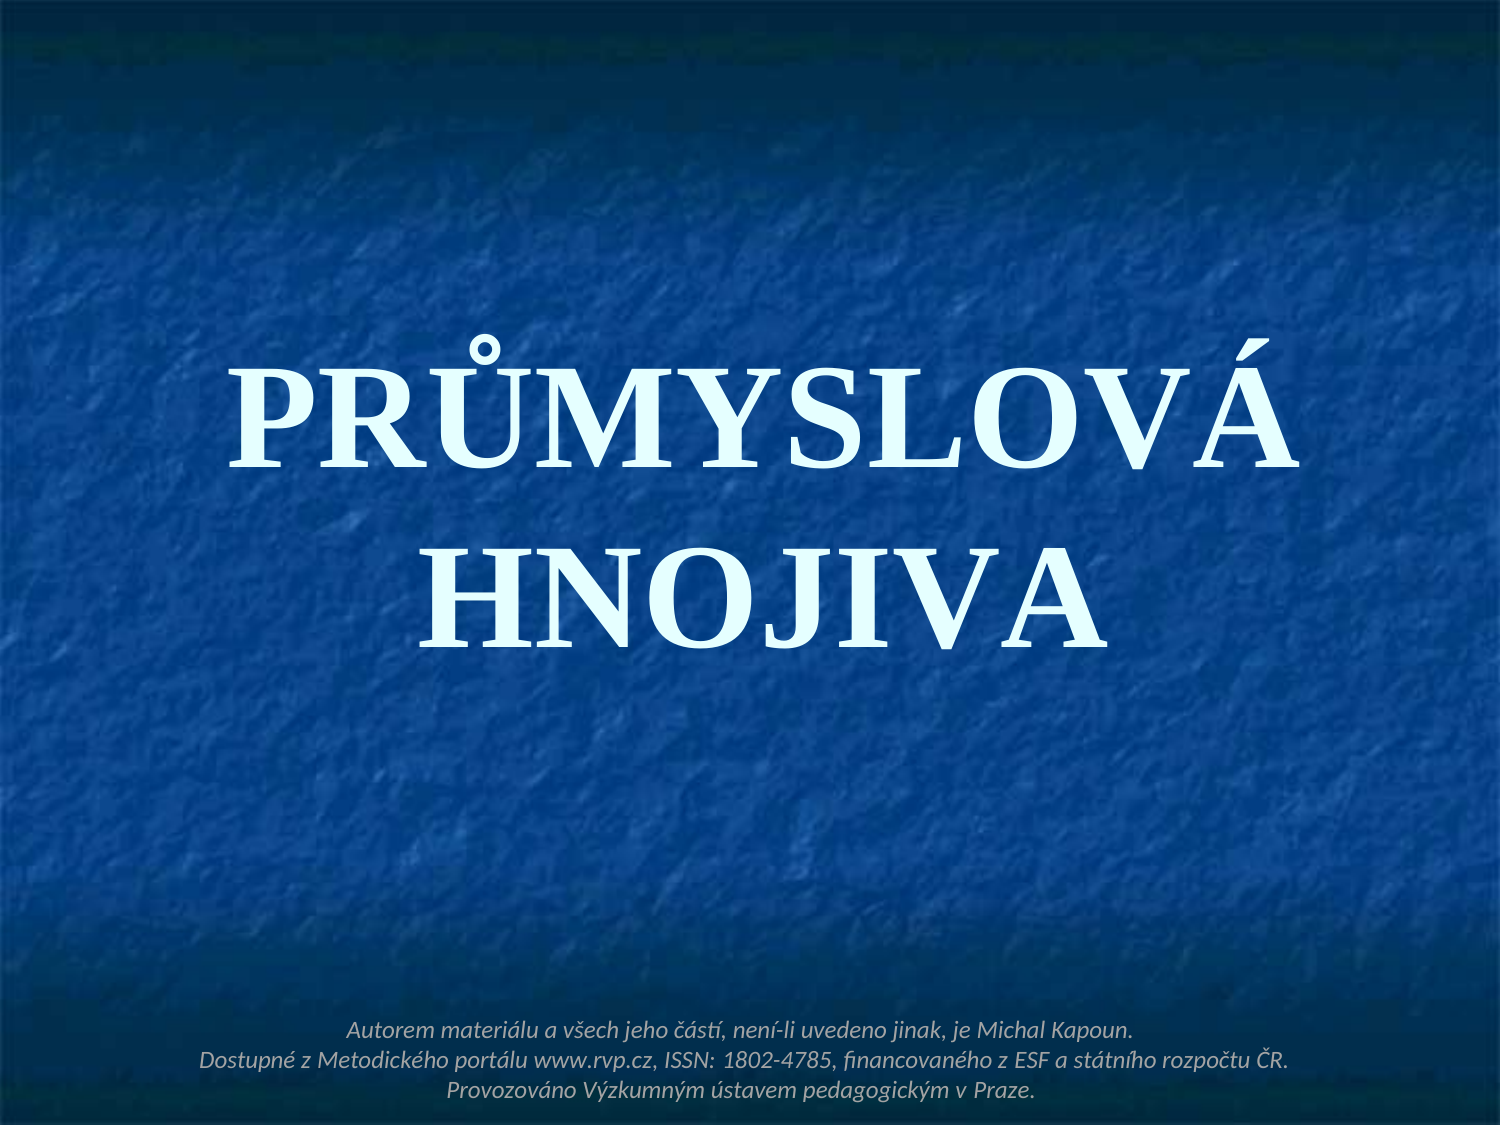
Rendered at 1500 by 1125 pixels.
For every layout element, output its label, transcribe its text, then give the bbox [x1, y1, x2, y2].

text_box Autorem materiálu a všech jeho částí, není-li uvedeno jinak, je Michal Kapoun. Dostupné z Metodického portálu www.rvp.cz, ISSN: 1802-4785, financovaného z ESF a státního rozpočtu ČR. Provozováno Výzkumným ústavem pedagogickým v Praze. [147, 1011, 1341, 1106]
title PRŮMYSLOVÁ HNOJIVA [88, 310, 1439, 686]
picture [0, 0, 1500, 1125]
